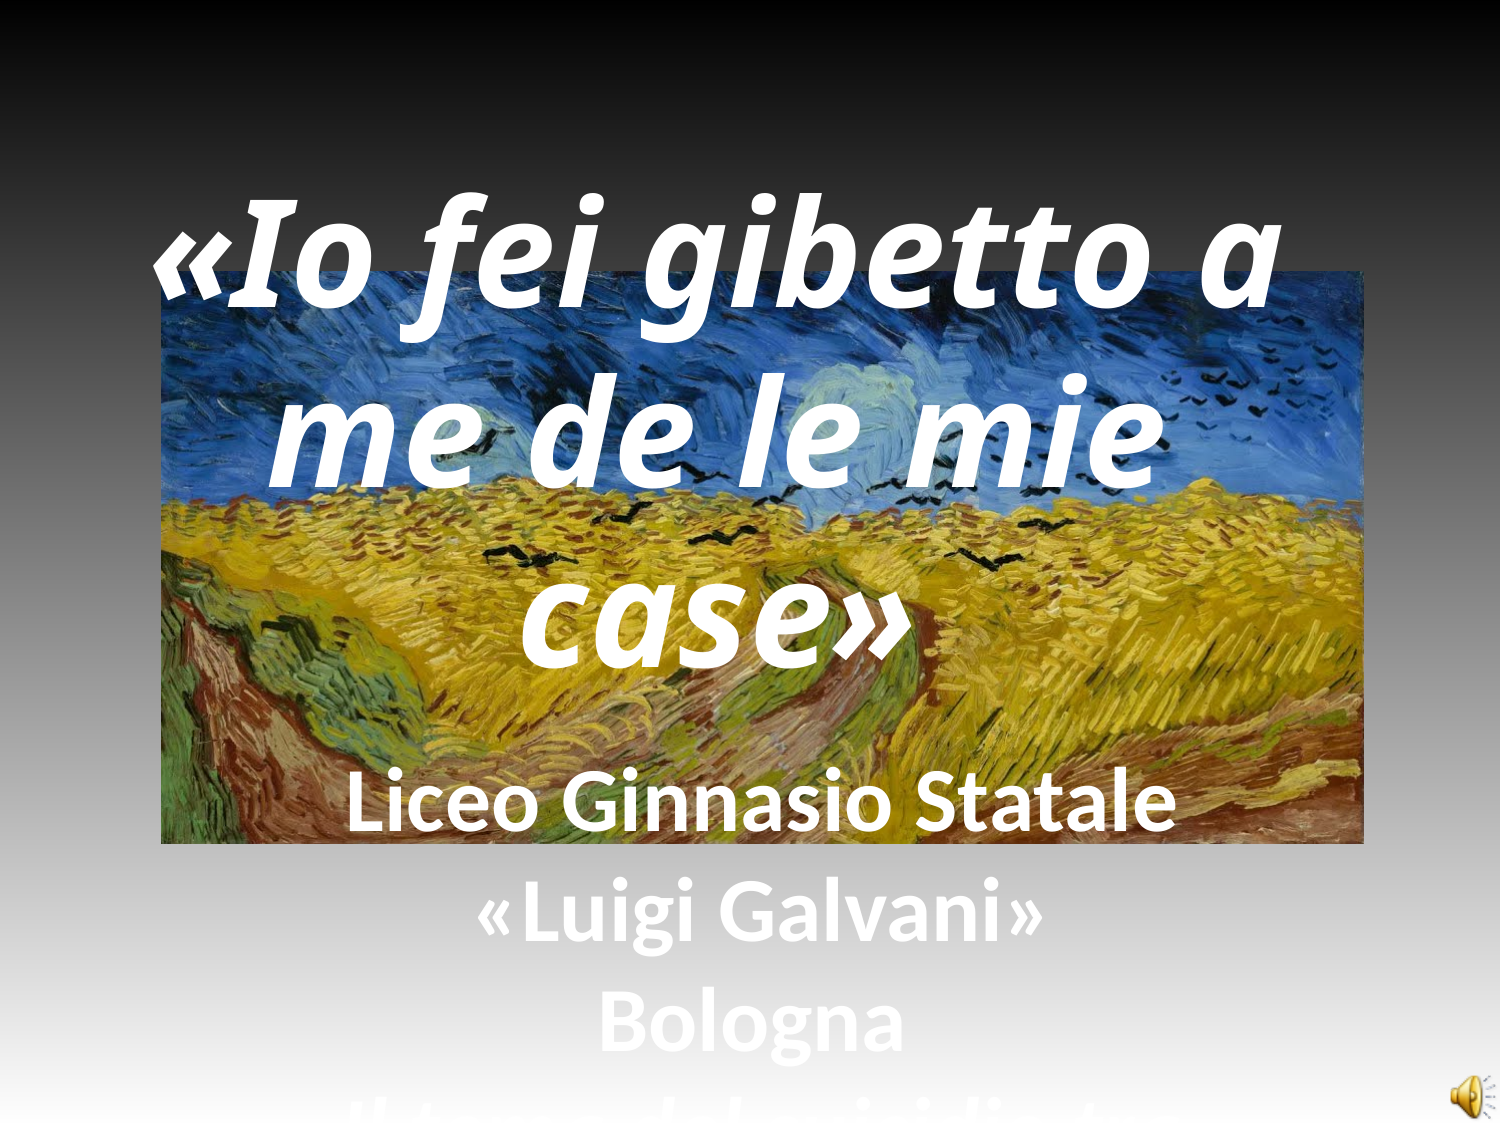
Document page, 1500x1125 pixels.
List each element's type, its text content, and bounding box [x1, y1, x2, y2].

subtitle Liceo Ginnasio Statale «Luigi Galvani» Bologna Il tema del suicidio tra Dante e il ‘900 [237, 732, 1288, 1125]
picture [161, 271, 1364, 844]
picture [553, 421, 582, 471]
picture [1449, 1074, 1500, 1125]
title «Io fei gibetto a me de le mie case» [79, 150, 1355, 392]
